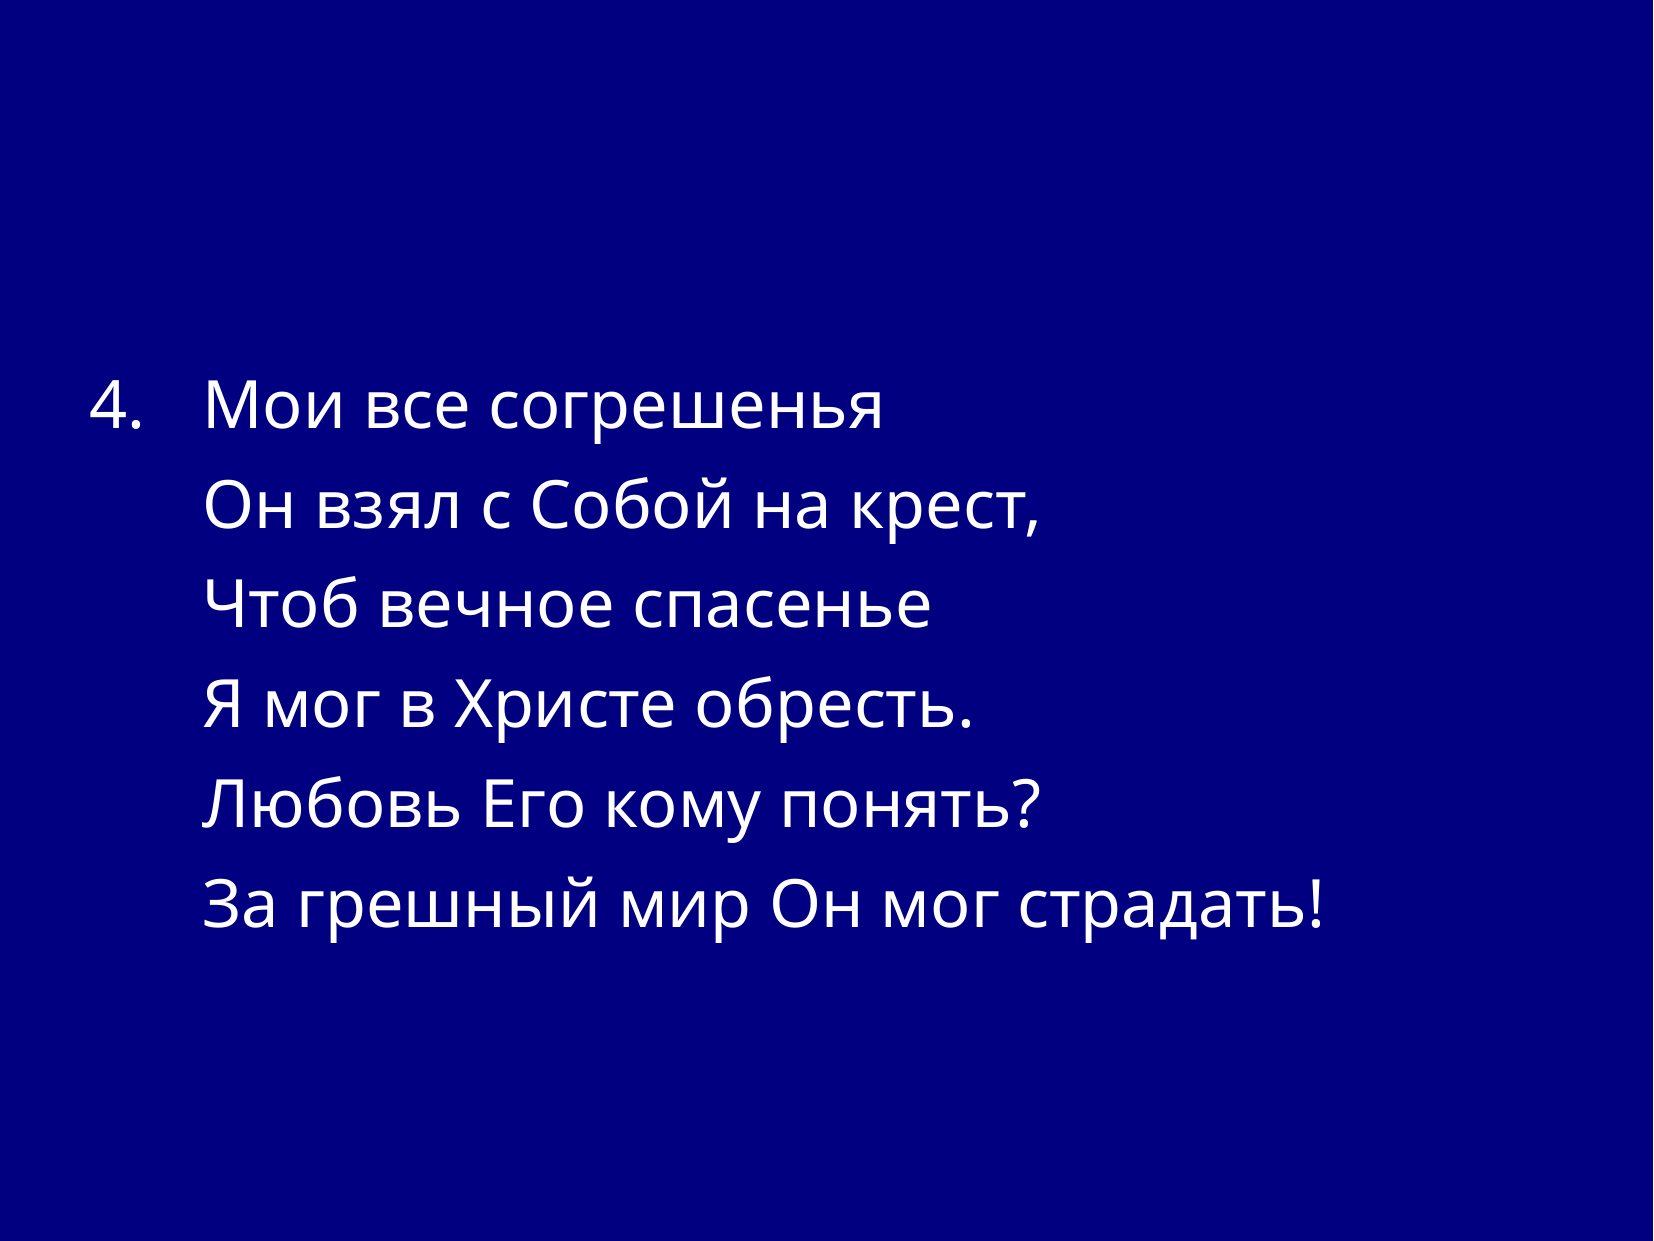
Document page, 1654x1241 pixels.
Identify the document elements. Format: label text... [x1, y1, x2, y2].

text_box 4. Мои все согрешенья Он взял с Собой на крест, Чтоб вечное спасенье Я мог в Христе обресть. Любовь Его кому понять? За грешный мир Он мог страдать! [75, 150, 1576, 1163]
